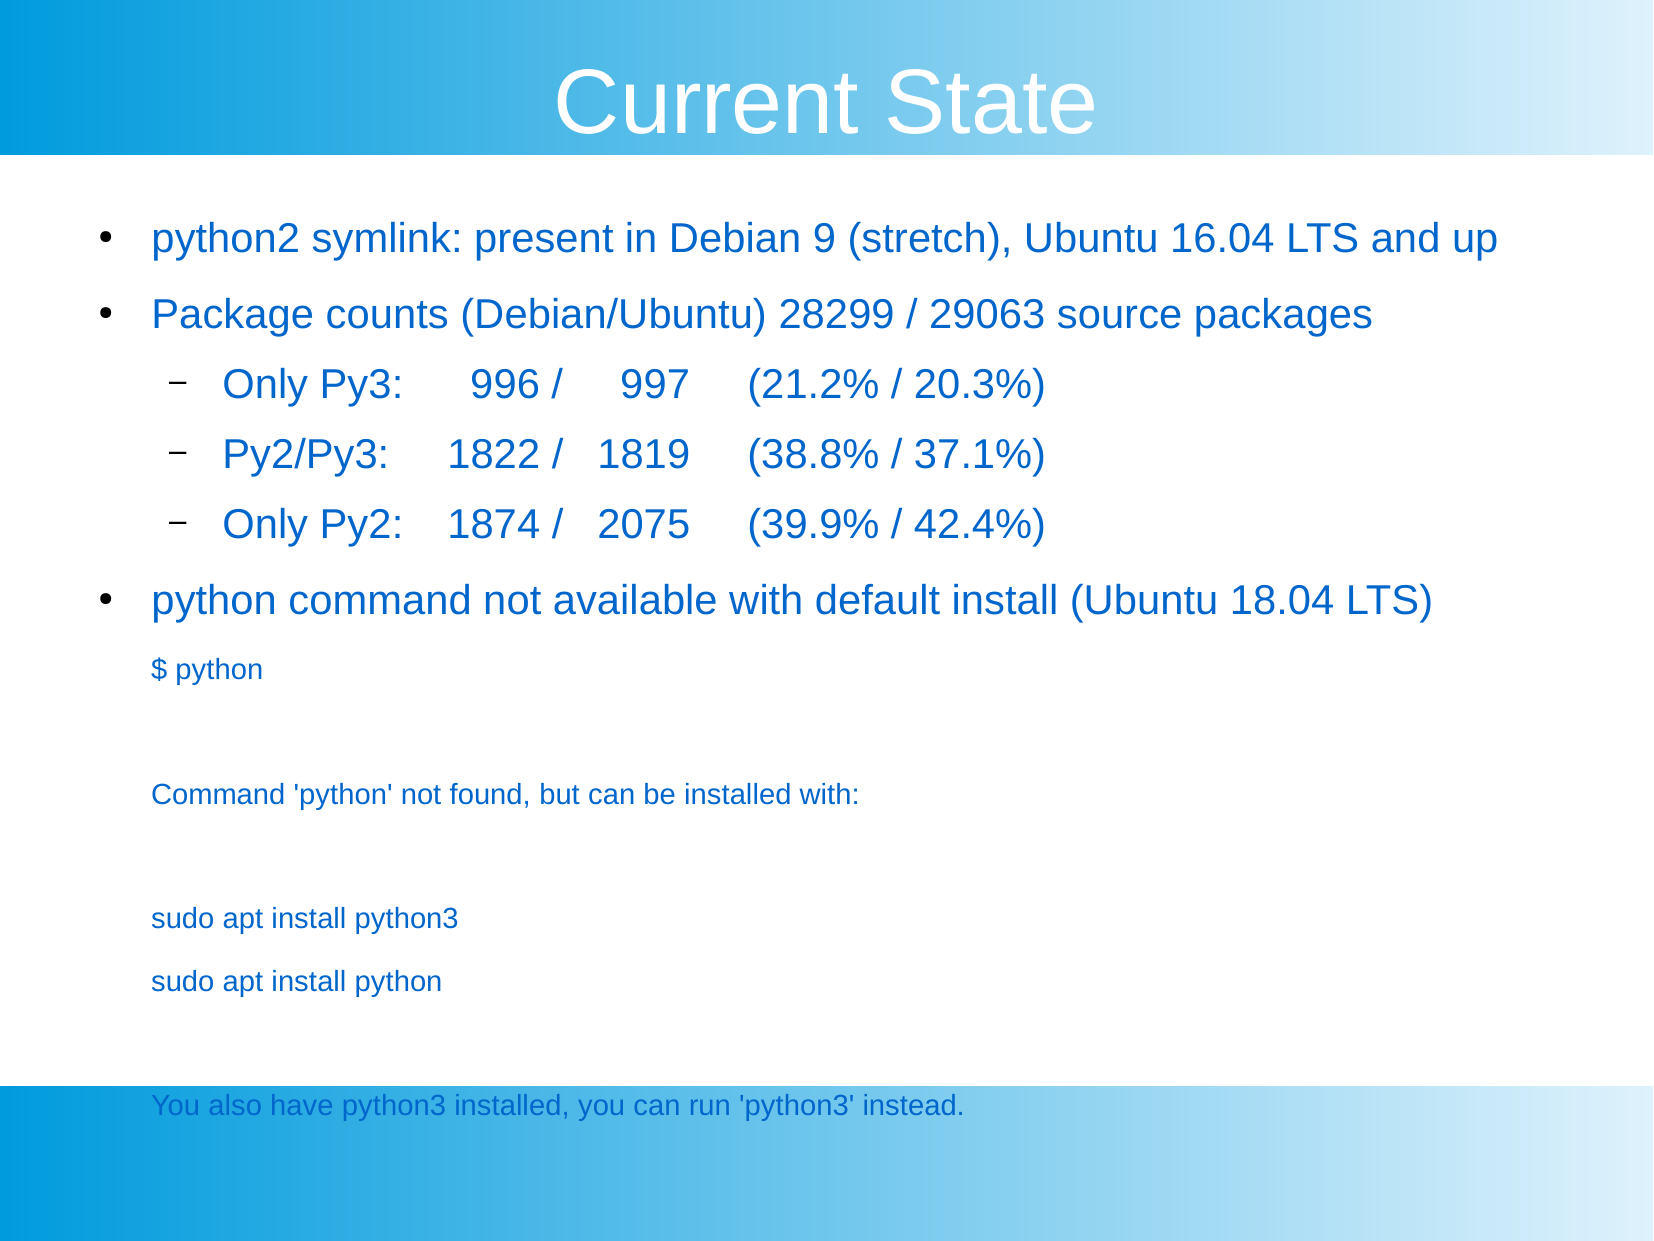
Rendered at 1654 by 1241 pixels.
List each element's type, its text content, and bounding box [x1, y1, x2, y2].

list python2 symlink: present in Debian 9 (stretch), Ubuntu 16.04 LTS and up Package counts (Debian/Ubuntu) 28299 / 29063 source packages Only Py3: 996 / 997 (21.2% / 20.3%) Py2/Py3: 1822 / 1819 (38.8% / 37.1%) Only Py2: 1874 / 2075 (39.9% / 42.4%) python command not available with default install (Ubuntu 18.04 LTS) $ python Command 'python' not found, but can be installed with: sudo apt install python3 sudo apt install python You also have python3 installed, you can run 'python3' instead. [80, 214, 1569, 934]
title Current State [82, 49, 1571, 155]
